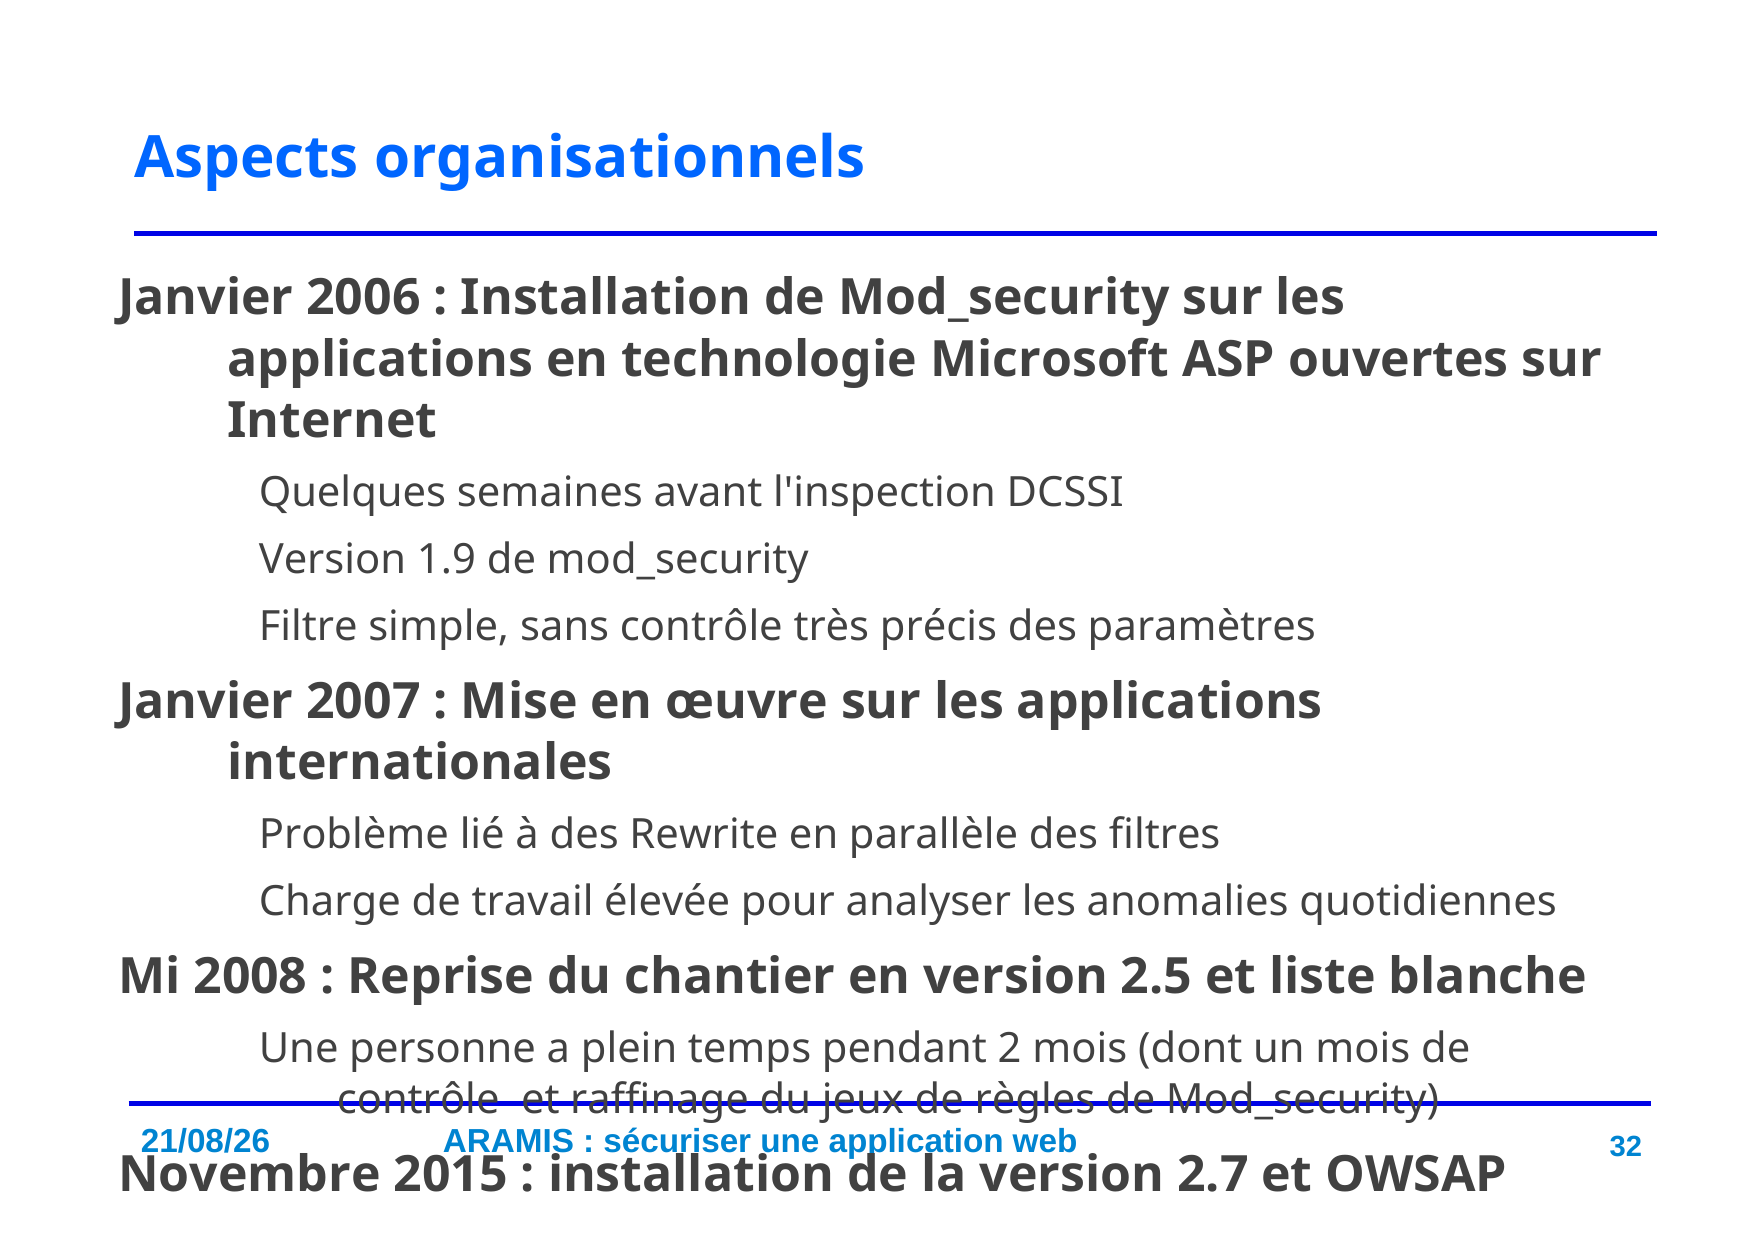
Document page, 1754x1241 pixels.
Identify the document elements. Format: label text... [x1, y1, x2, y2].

title Aspects organisationnels [134, 96, 1456, 222]
list Janvier 2006 : Installation de Mod_security sur les applications en technologie Microsoft ASP ouvertes sur Internet Quelques semaines avant l'inspection DCSSI Version 1.9 de mod_security Filtre simple, sans contrôle très précis des paramètres Janvier 2007 : Mise en œuvre sur les applications internationales Problème lié à des Rewrite en parallèle des filtres Charge de travail élevée pour analyser les anomalies quotidiennes Mi 2008 : Reprise du chantier en version 2.5 et liste blanche Une personne a plein temps pendant 2 mois (dont un mois de contrôle et raffinage du jeux de règles de Mod_security) Novembre 2015 : installation de la version 2.7 et OWSAP [118, 265, 1641, 1076]
